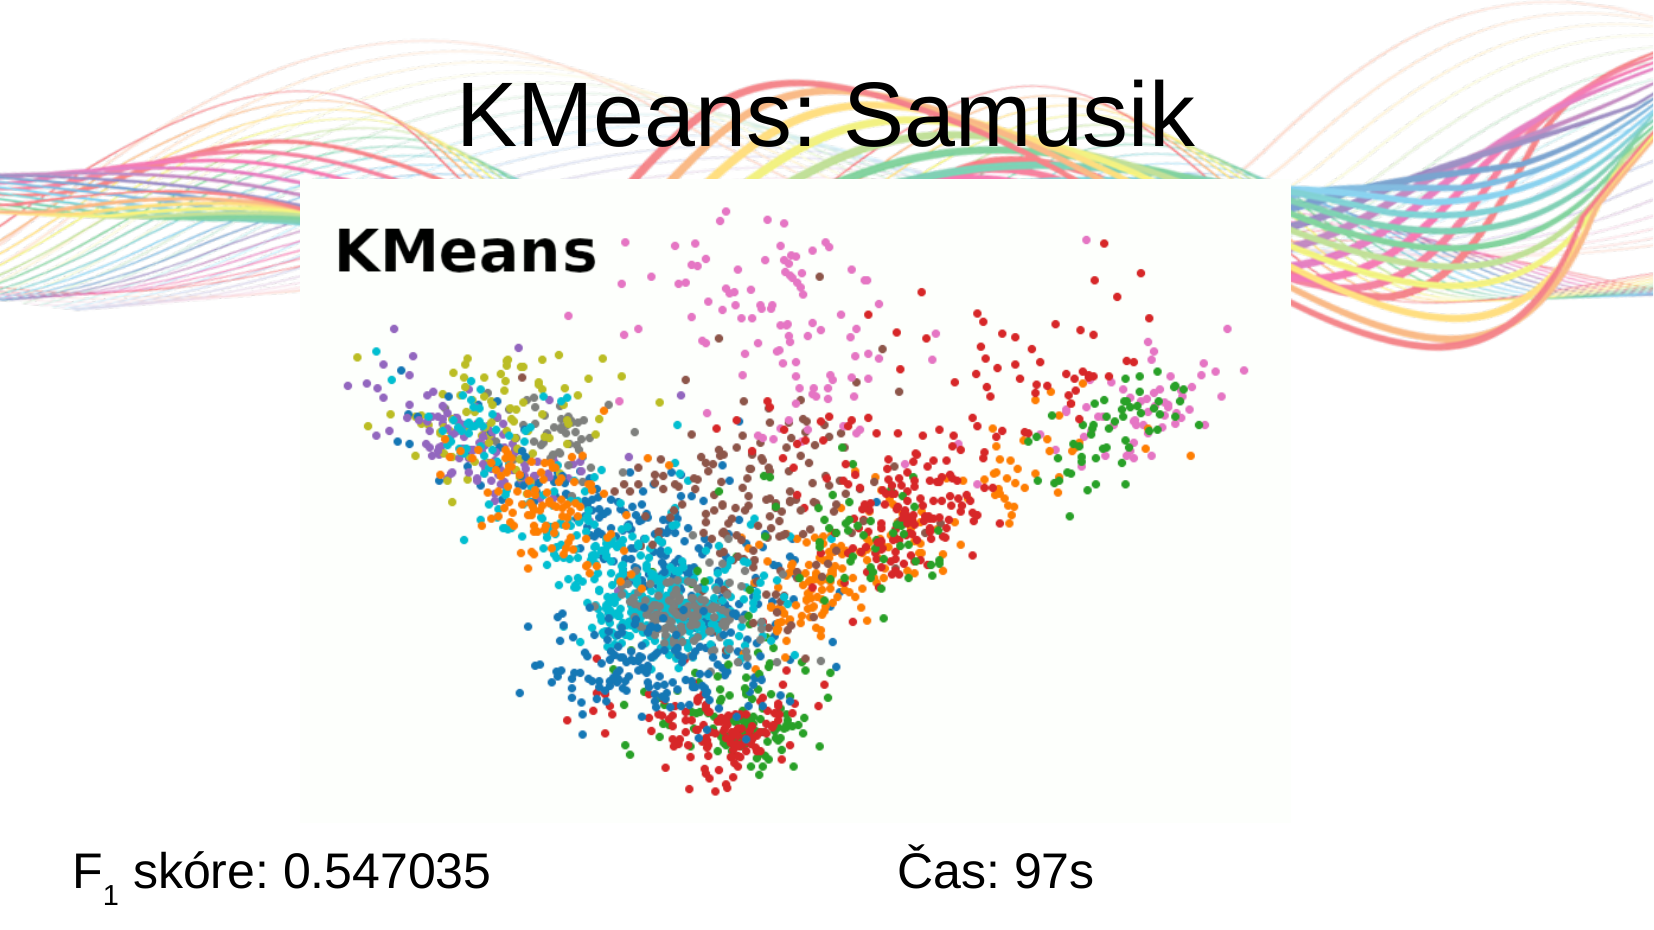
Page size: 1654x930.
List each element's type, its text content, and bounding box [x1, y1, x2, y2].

title KMeans: Samusik [82, 37, 1571, 193]
picture [300, 179, 1291, 823]
picture [0, 0, 1654, 372]
text_box F1 skóre: 0.547035 Čas: 97s [72, 63, 1561, 912]
